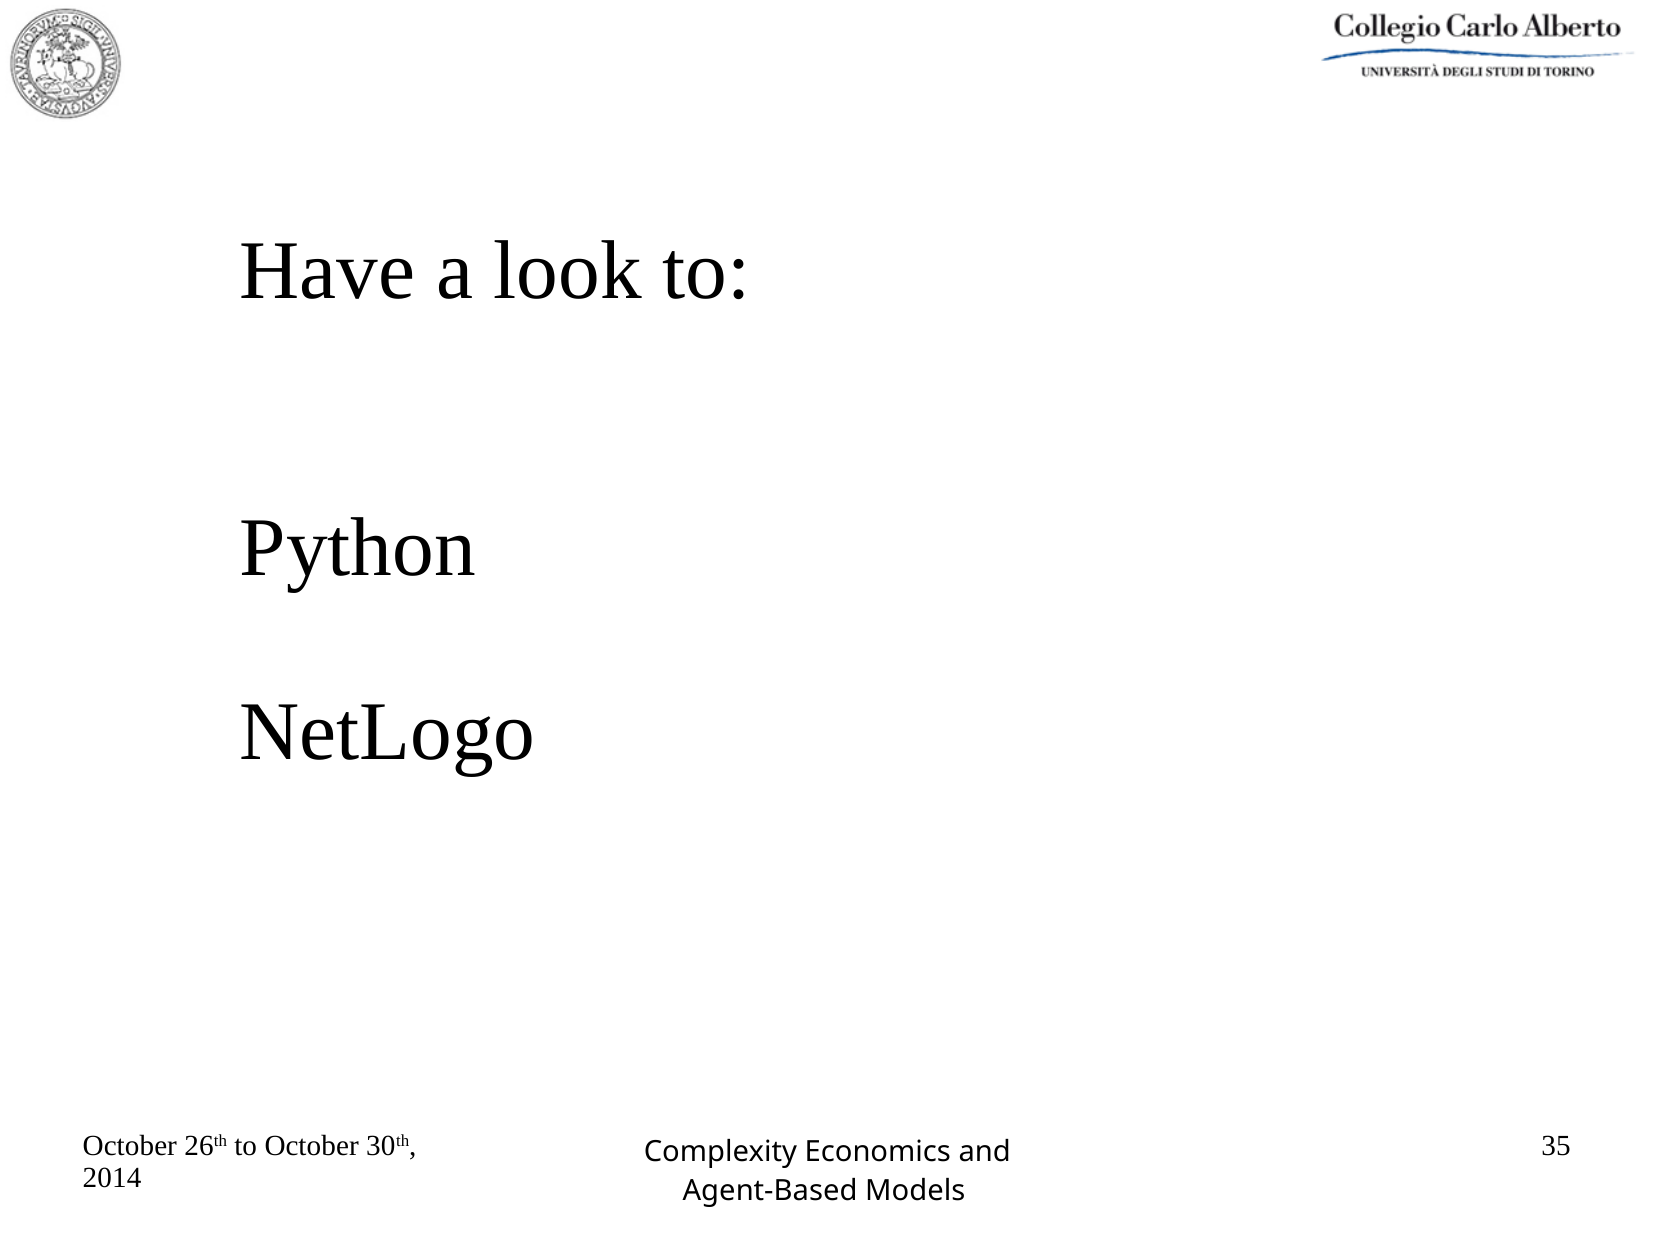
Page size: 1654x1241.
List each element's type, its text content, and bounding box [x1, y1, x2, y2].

picture [5, 5, 125, 122]
text_box Have a look to: Python NetLogo [225, 216, 767, 786]
picture [1312, 0, 1645, 92]
